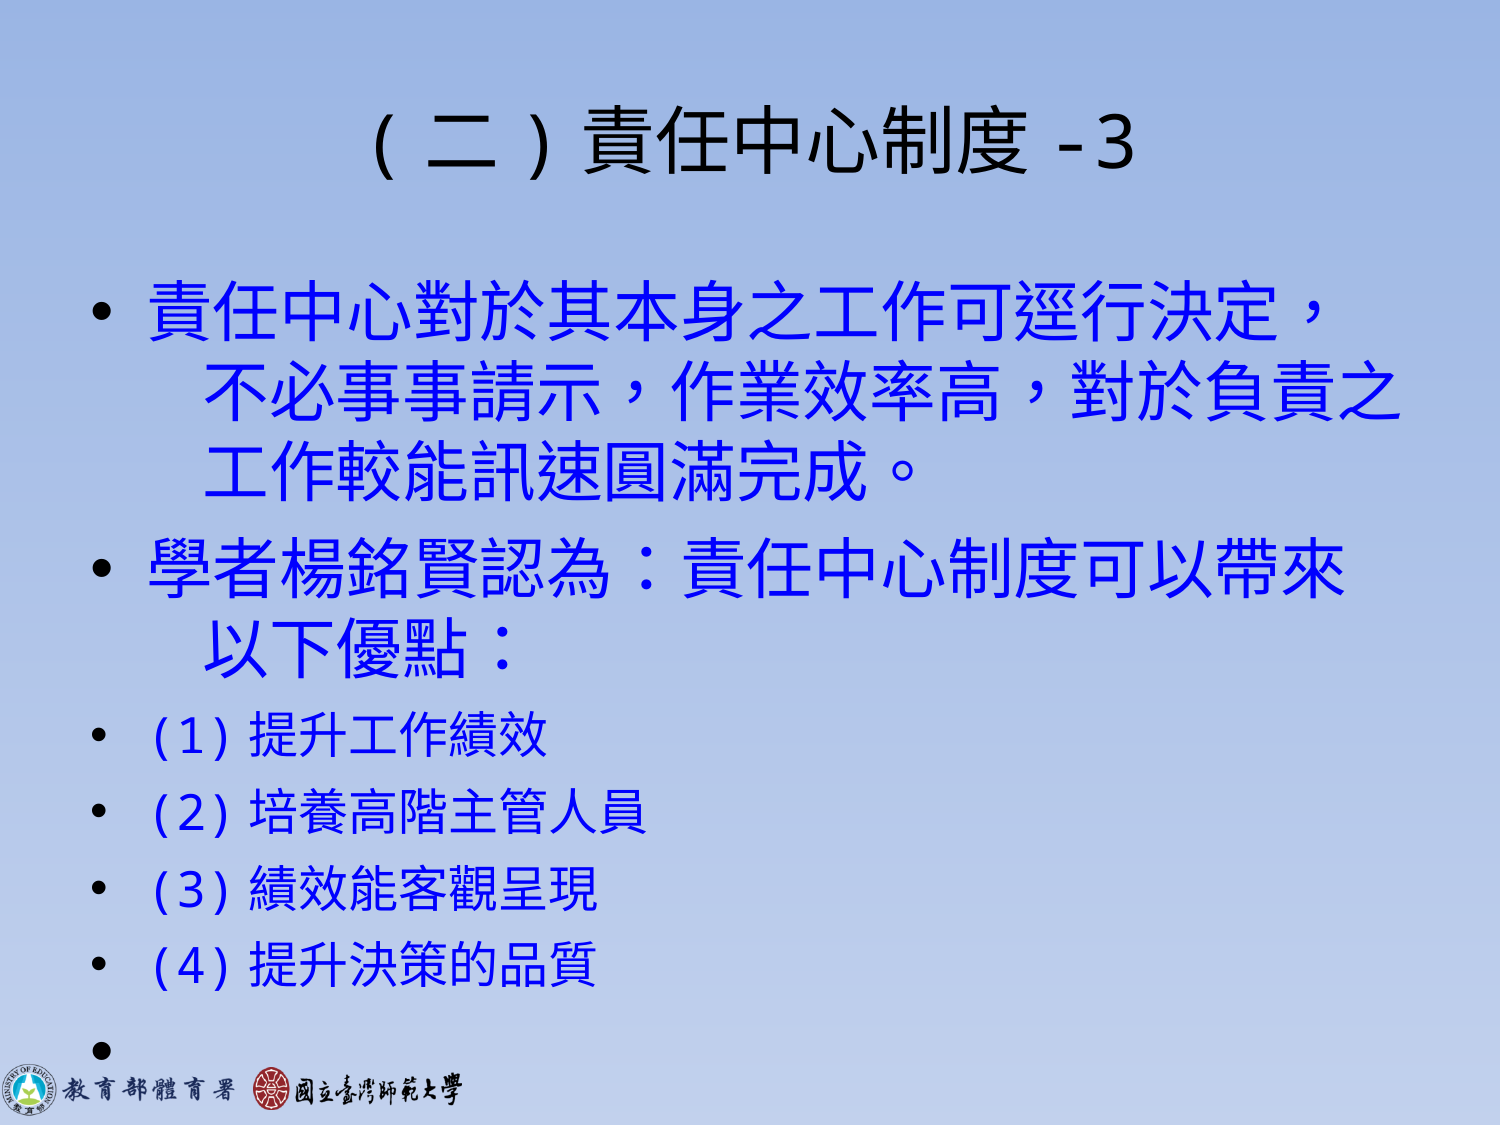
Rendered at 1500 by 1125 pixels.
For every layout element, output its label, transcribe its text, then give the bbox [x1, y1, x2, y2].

list 責任中心對於其本身之工作可逕行決定，不必事事請示，作業效率高，對於負責之工作較能訊速圓滿完成。 學者楊銘賢認為：責任中心制度可以帶來以下優點： (1)提升工作績效 (2)培養高階主管人員 (3)績效能客觀呈現 (4)提升決策的品質 [75, 262, 1426, 1005]
title (二)責任中心制度-3 [75, 45, 1426, 233]
